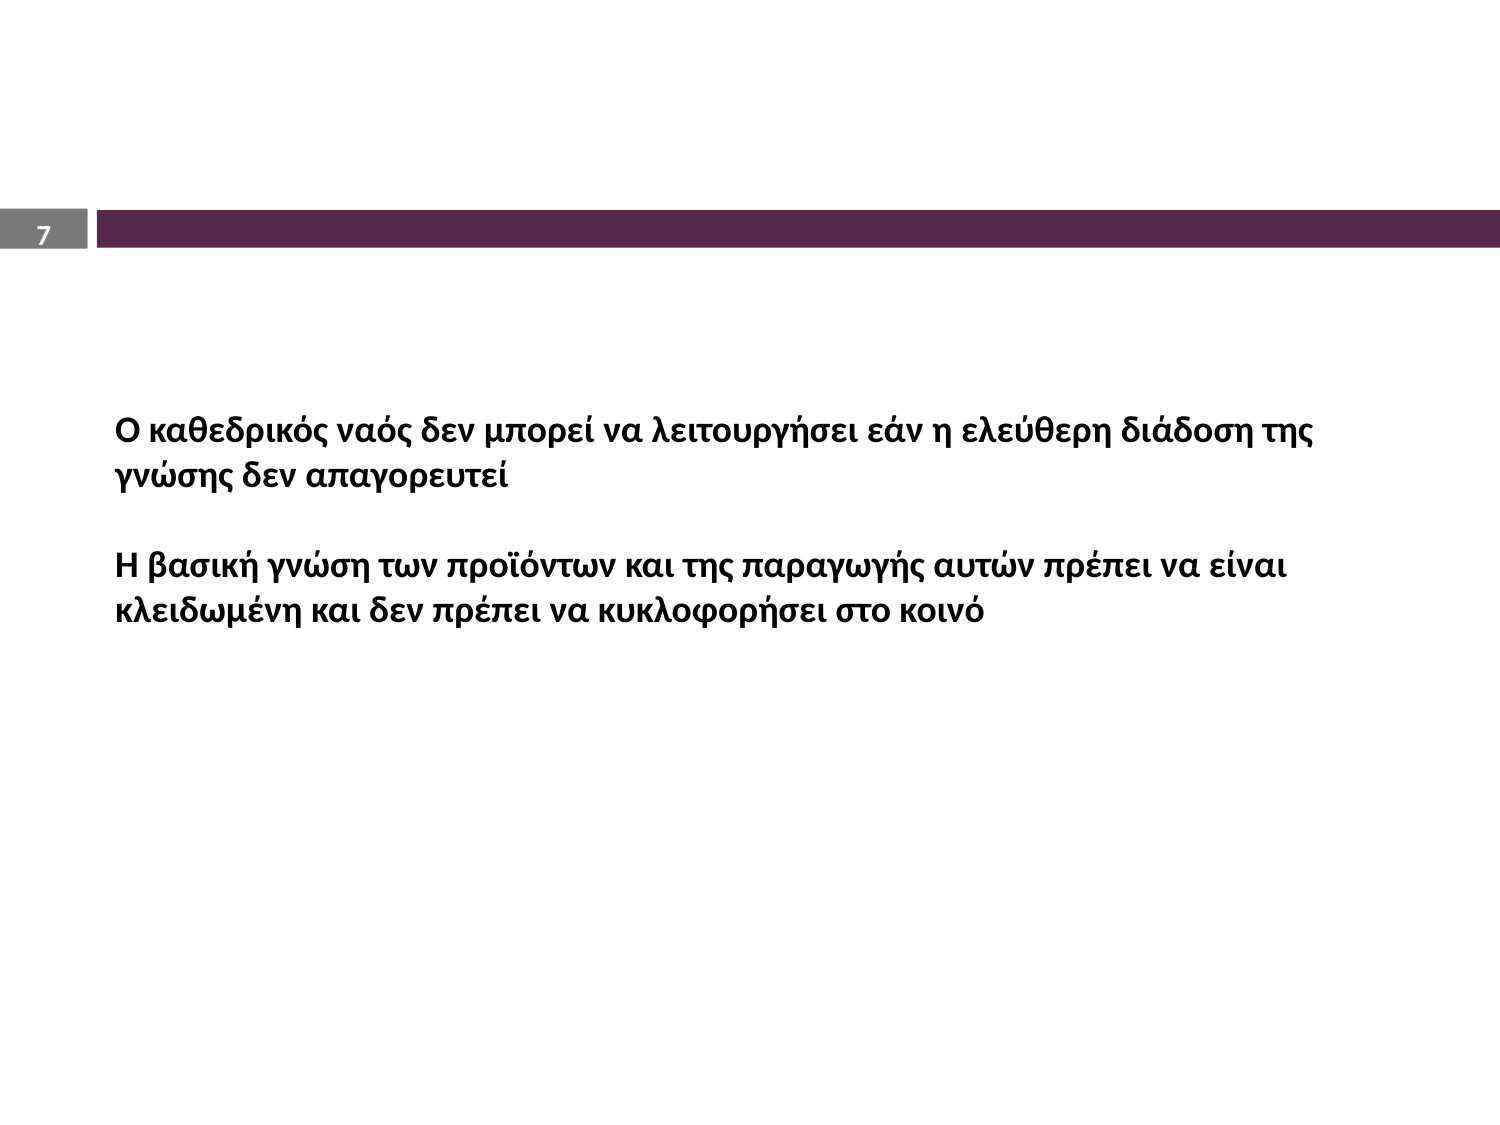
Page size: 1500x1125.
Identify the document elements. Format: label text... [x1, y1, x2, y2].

list Ο καθεδρικός ναός δεν μπορεί να λειτουργήσει εάν η ελεύθερη διάδοση της γνώσης δεν απαγορευτεί Η βασική γνώση των προϊόντων και της παραγωγής αυτών πρέπει να είναι κλειδωμένη και δεν πρέπει να κυκλοφορήσει στο κοινό [100, 262, 1438, 1000]
text_box [0, 208, 88, 249]
